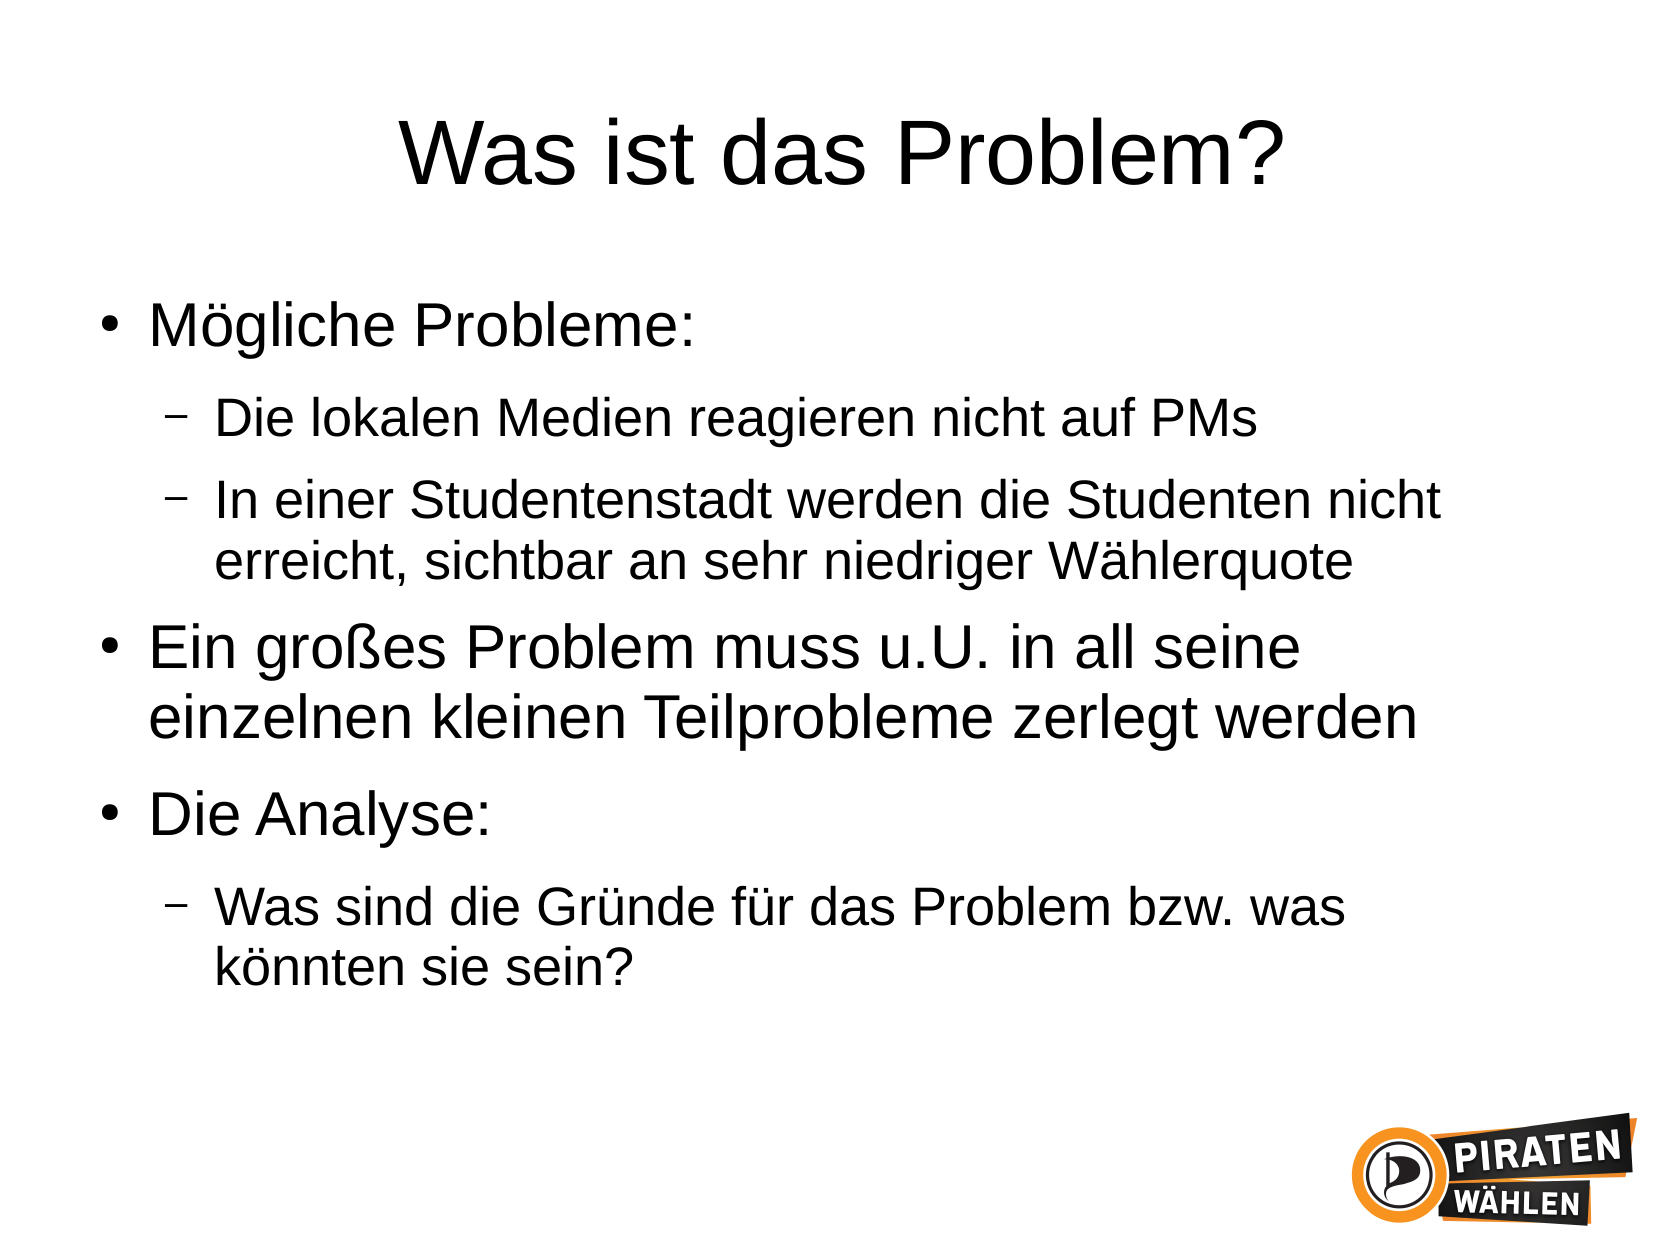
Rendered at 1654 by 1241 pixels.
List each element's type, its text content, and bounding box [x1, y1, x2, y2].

list Mögliche Probleme: Die lokalen Medien reagieren nicht auf PMs In einer Studentenstadt werden die Studenten nicht erreicht, sichtbar an sehr niedriger Wählerquote Ein großes Problem muss u.U. in all seine einzelnen kleinen Teilprobleme zerlegt werden Die Analyse: Was sind die Gründe für das Problem bzw. was könnten sie sein? [82, 290, 1538, 1010]
title Was ist das Problem? [82, 49, 1571, 257]
picture [1337, 1098, 1654, 1241]
